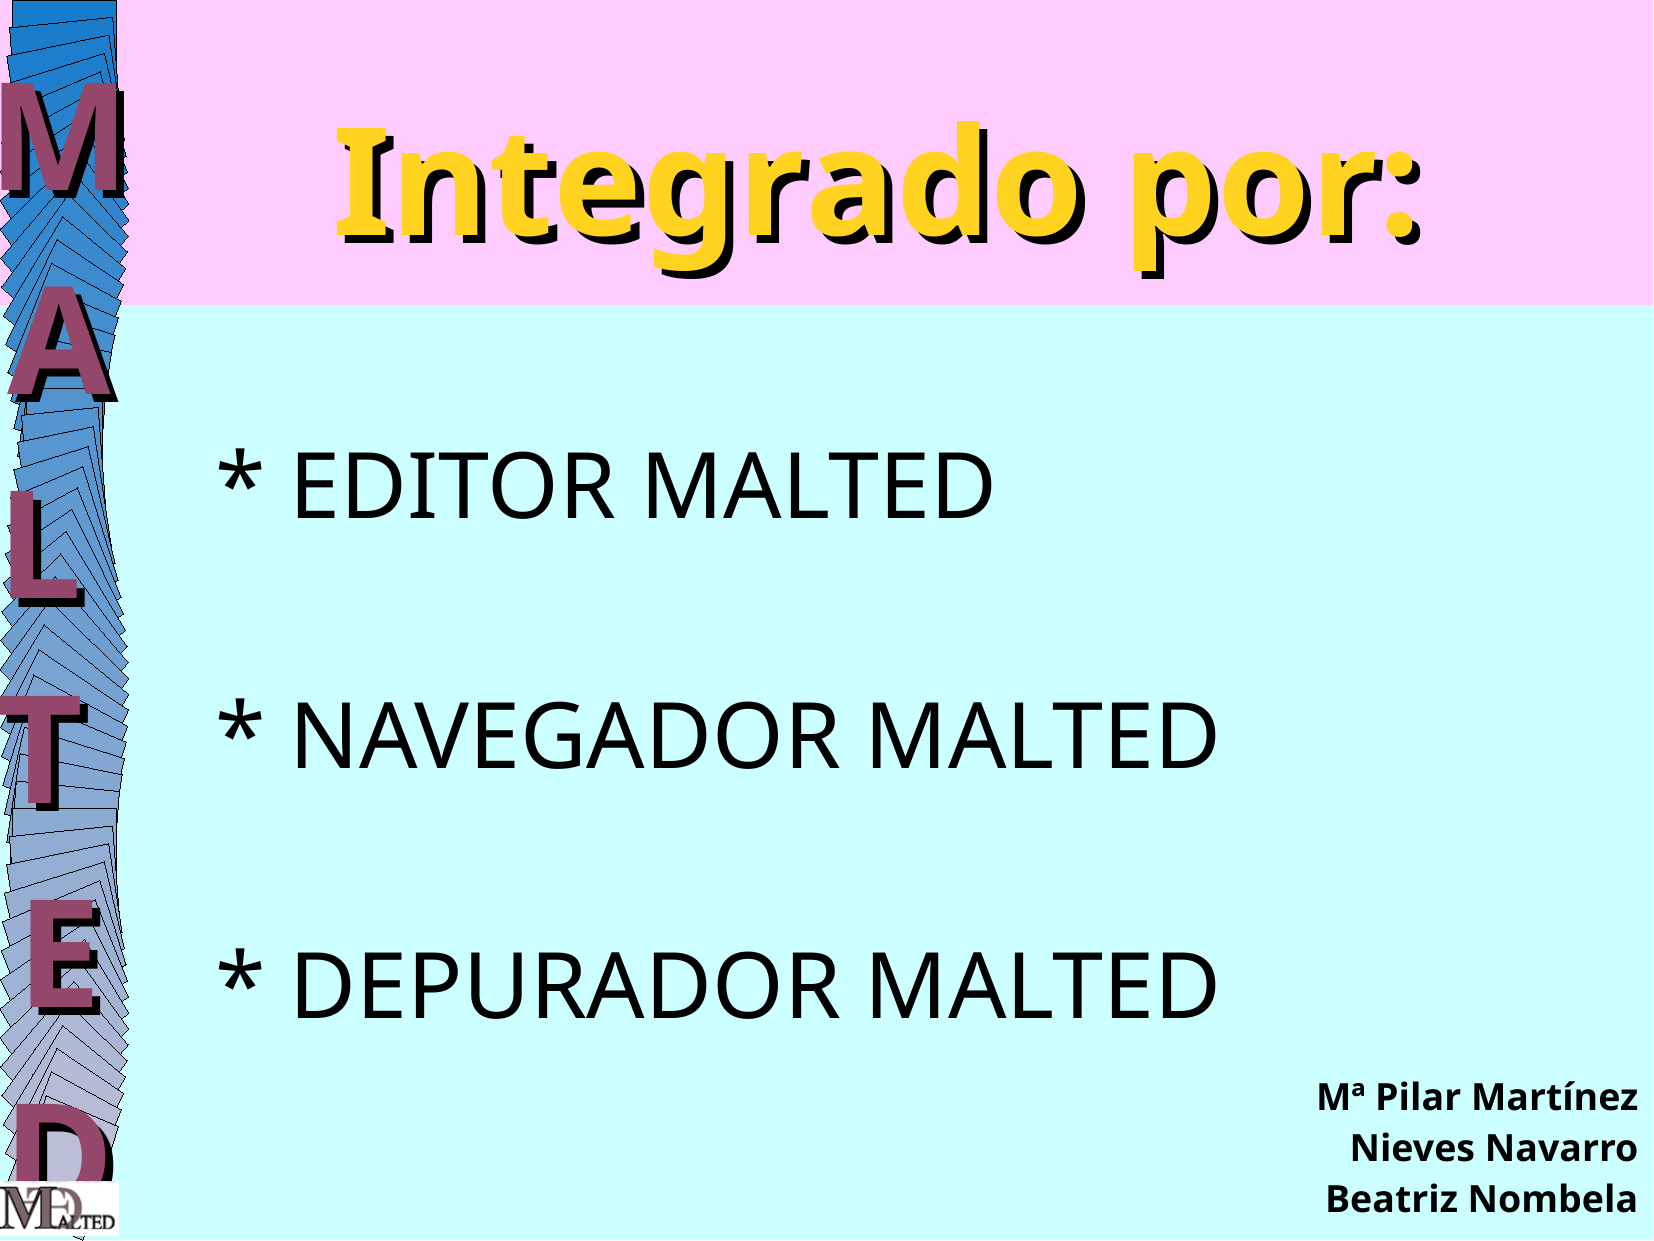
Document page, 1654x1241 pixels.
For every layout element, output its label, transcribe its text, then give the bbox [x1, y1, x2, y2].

title Integrado por: [159, 88, 1595, 266]
text_box * EDITOR MALTED * NAVEGADOR MALTED * DEPURADOR MALTED [177, 413, 1528, 1228]
picture [0, 1181, 119, 1236]
